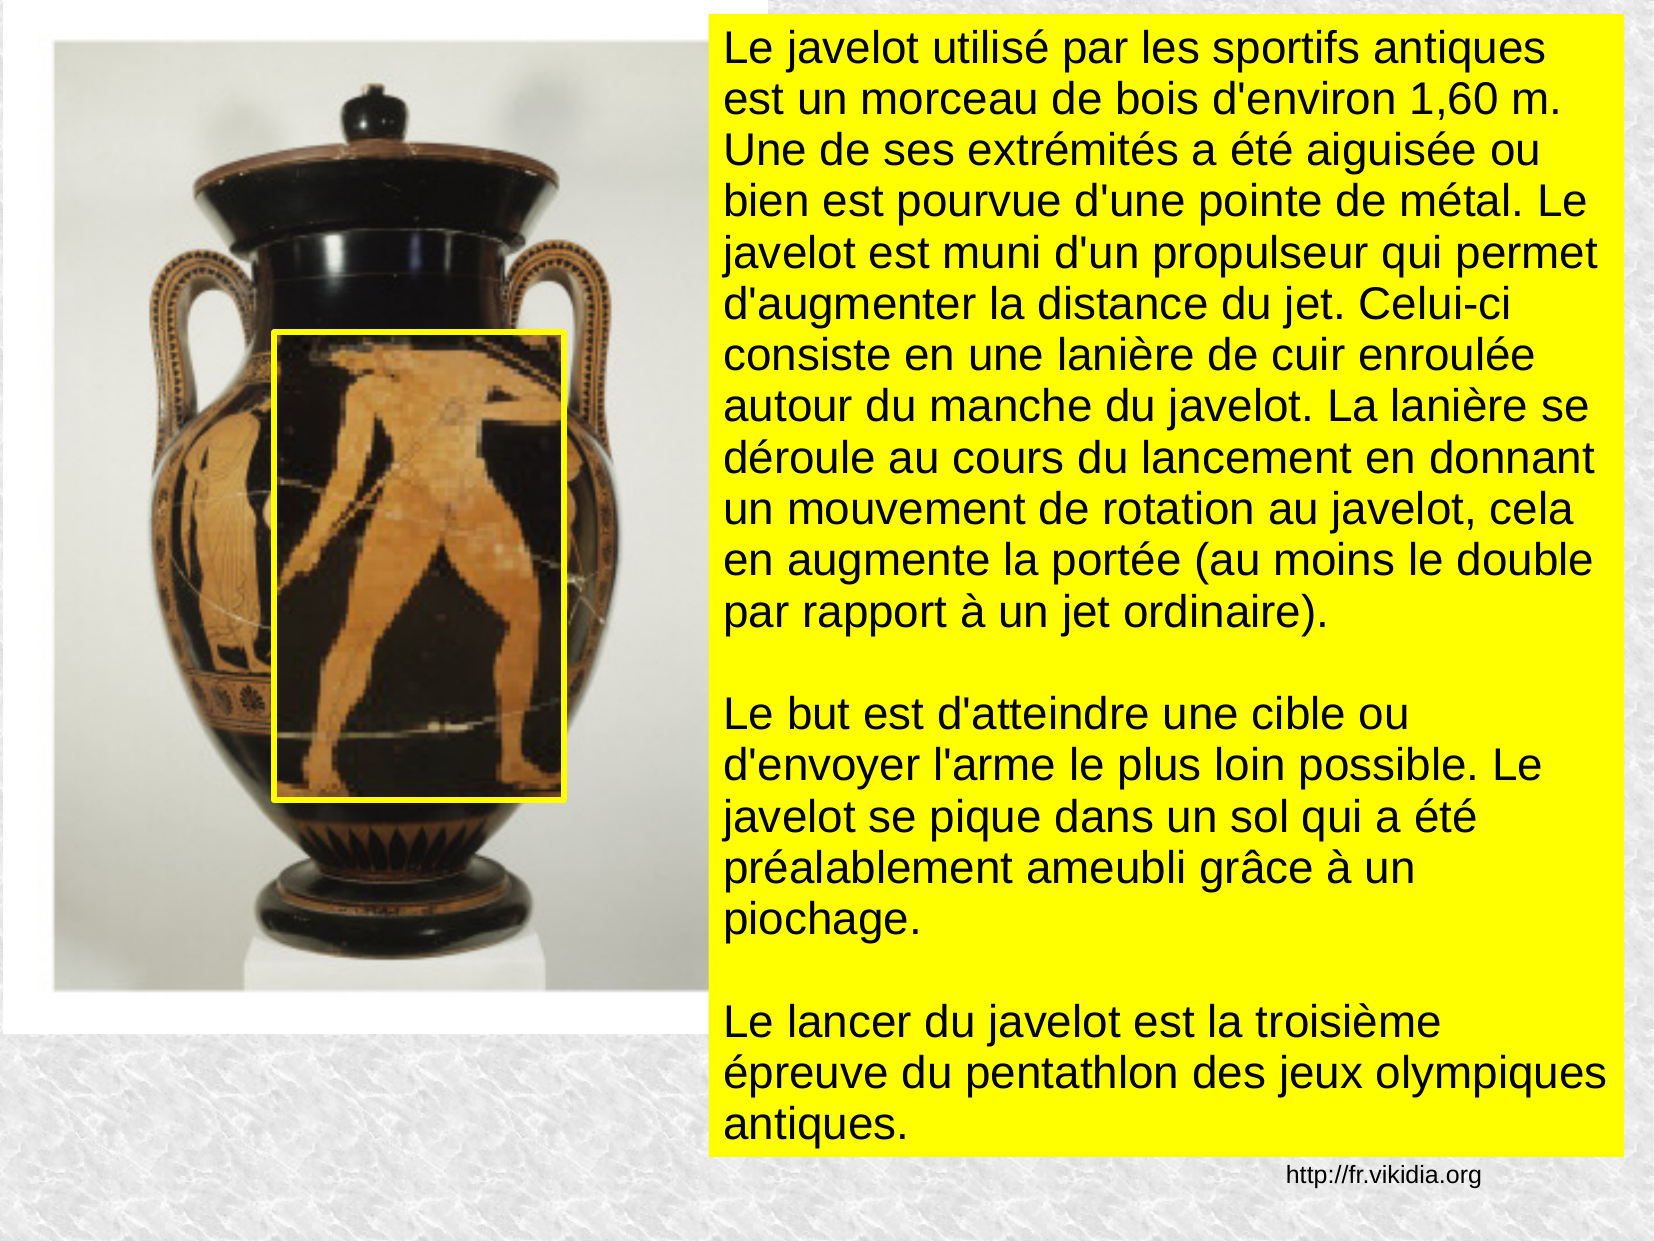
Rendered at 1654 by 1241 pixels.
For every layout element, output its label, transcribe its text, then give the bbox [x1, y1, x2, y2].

text_box http://fr.vikidia.org [1271, 1153, 1595, 1211]
text_box Le javelot utilisé par les sportifs antiques est un morceau de bois d'environ 1,60 m. Une de ses extrémités a été aiguisée ou bien est pourvue d'une pointe de métal. Le javelot est muni d'un propulseur qui permet d'augmenter la distance du jet. Celui-ci consiste en une lanière de cuir enroulée autour du manche du javelot. La lanière se déroule au cours du lancement en donnant un mouvement de rotation au javelot, cela en augmente la portée (au moins le double par rapport à un jet ordinaire). Le but est d'atteindre une cible ou d'envoyer l'arme le plus loin possible. Le javelot se pique dans un sol qui a été préalablement ameubli grâce à un piochage. Le lancer du javelot est la troisième épreuve du pentathlon des jeux olympiques antiques. [708, 14, 1625, 1152]
picture [0, 0, 1654, 1241]
